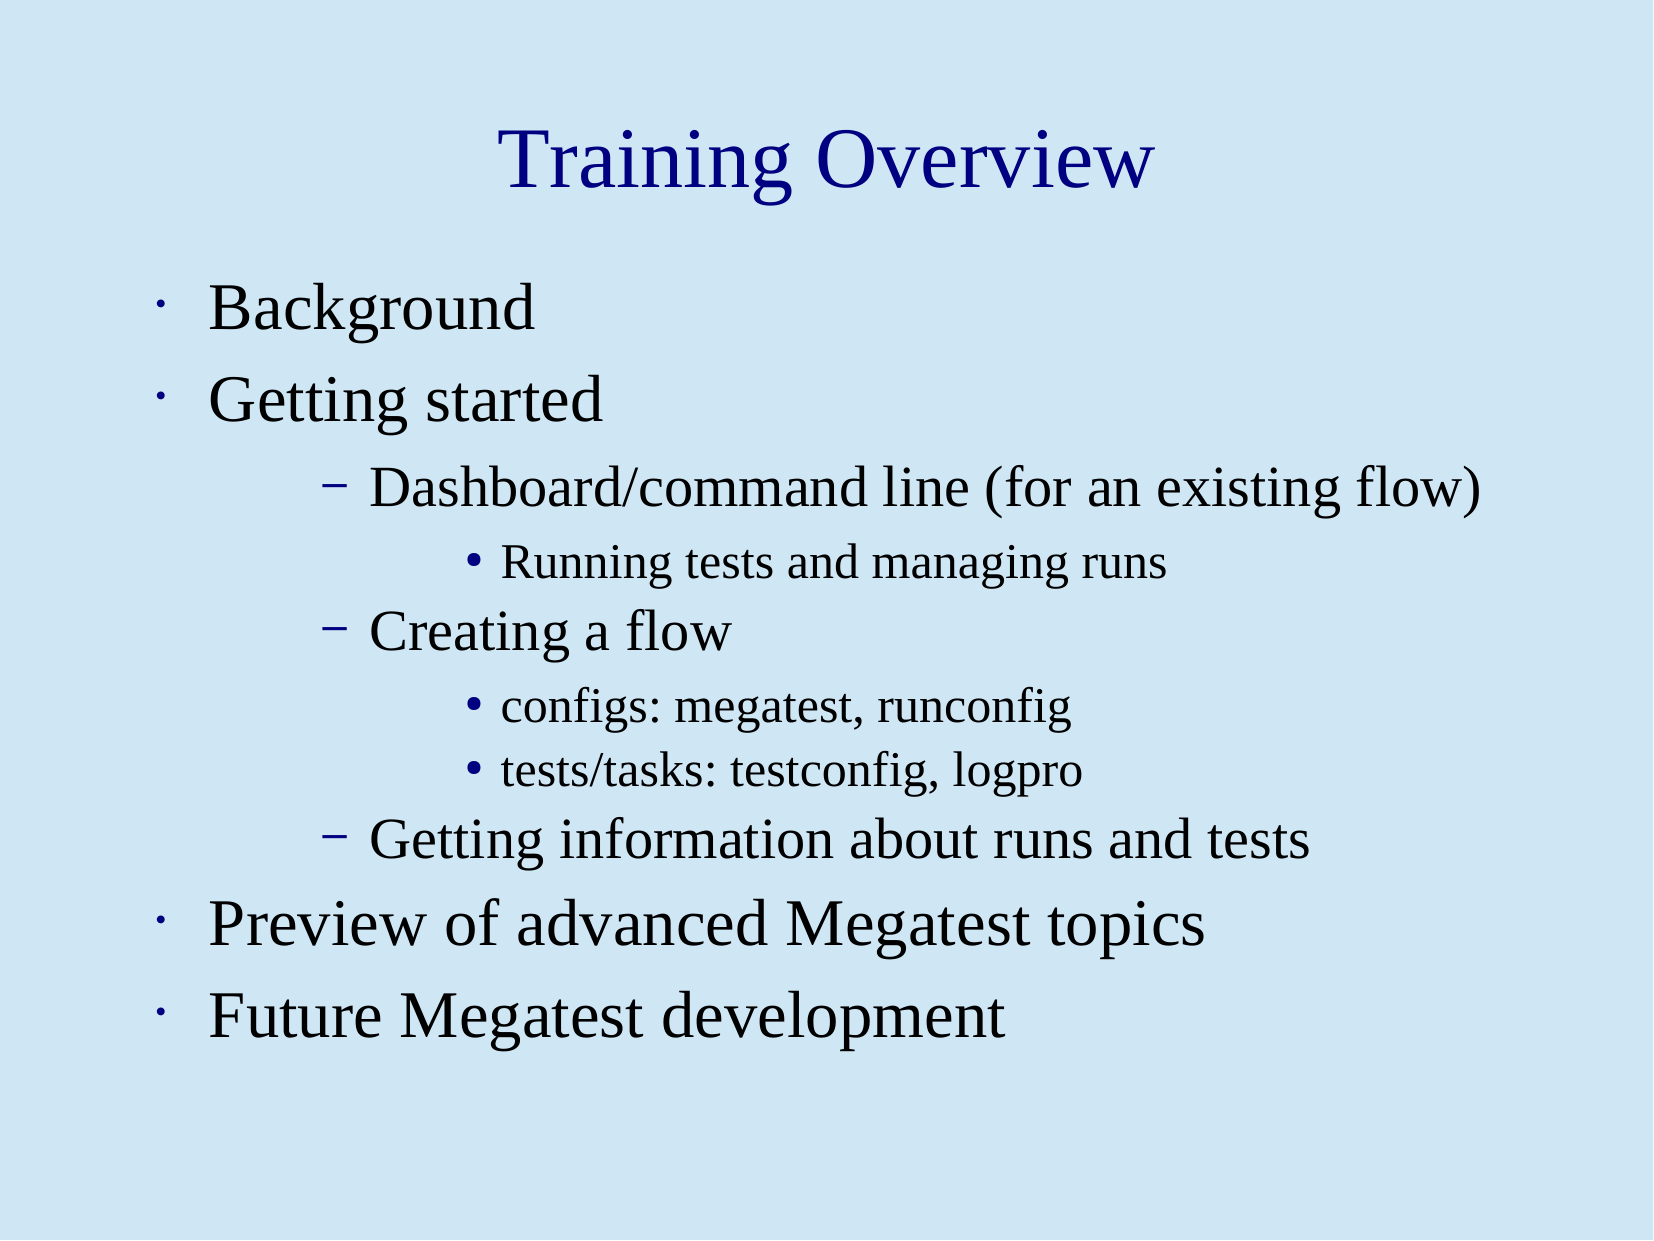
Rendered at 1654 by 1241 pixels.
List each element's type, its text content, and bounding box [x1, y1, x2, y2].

list Background Getting started Dashboard/command line (for an existing flow) Running tests and managing runs Creating a flow configs: megatest, runconfig tests/tasks: testconfig, logpro Getting information about runs and tests Preview of advanced Megatest topics Future Megatest development [138, 270, 1497, 1053]
title Training Overview [82, 55, 1571, 263]
